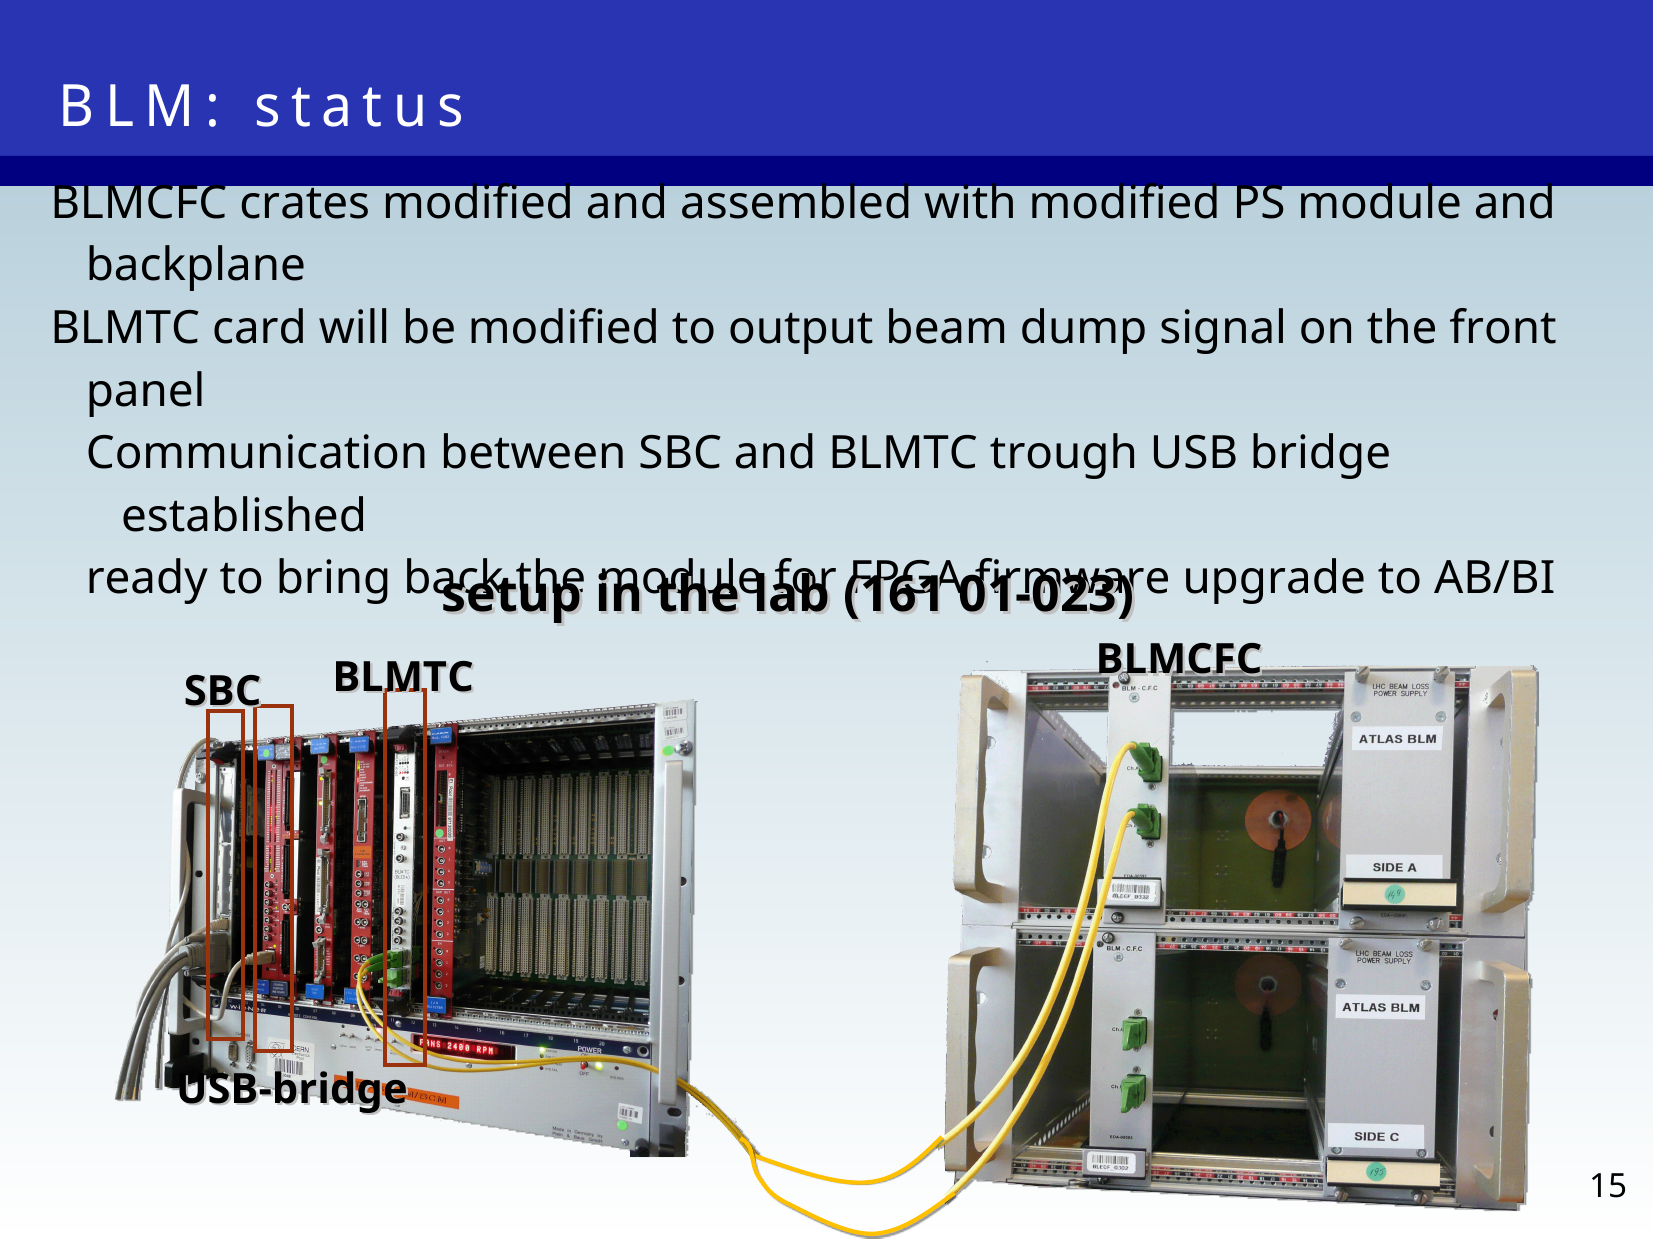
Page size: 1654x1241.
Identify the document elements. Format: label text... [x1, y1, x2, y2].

text_box BLMCFC [1080, 621, 1278, 694]
title BLM: status [58, 29, 1613, 164]
text_box SBC [169, 652, 277, 725]
picture [936, 659, 1537, 1211]
picture [257, 708, 290, 1049]
text_box BLMTC [317, 638, 489, 712]
text_box BLMCFC crates modified and assembled with modified PS module and backplane BLMTC card will be modified to output beam dump signal on the front panel Communication between SBC and BLMTC trough USB bridge established ready to bring back the module for FPGA firmware upgrade to AB/BI [14, 164, 1626, 612]
picture [387, 712, 423, 1050]
text_box setup in the lab (161 01-023) [427, 550, 1150, 634]
picture [114, 699, 760, 1157]
picture [210, 725, 241, 1037]
text_box USB-bridge [161, 1050, 424, 1124]
picture [277, 699, 383, 1050]
